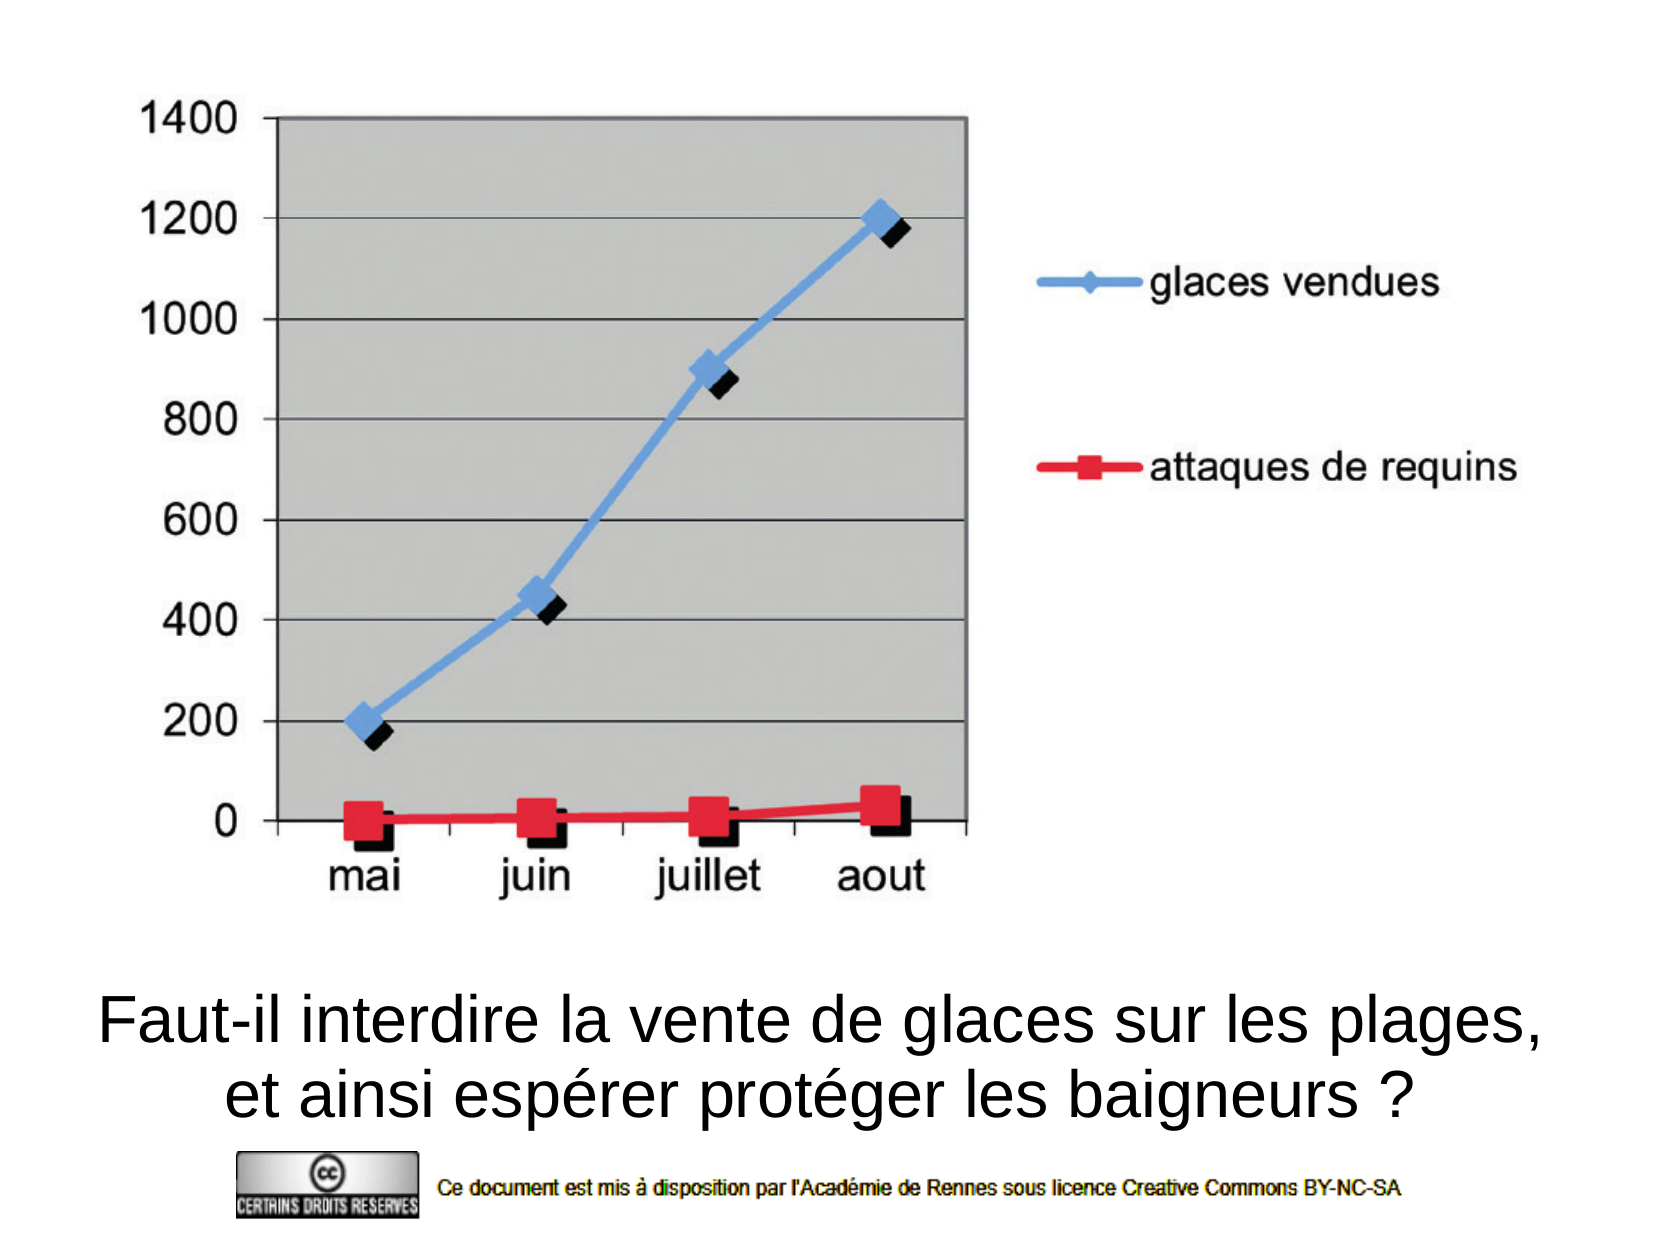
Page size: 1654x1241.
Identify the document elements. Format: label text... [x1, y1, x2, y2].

picture [236, 1151, 1418, 1228]
picture [124, 88, 1529, 908]
title Faut-il interdire la vente de glaces sur les plages, et ainsi espérer protéger les baigneurs ? [76, 953, 1565, 1161]
